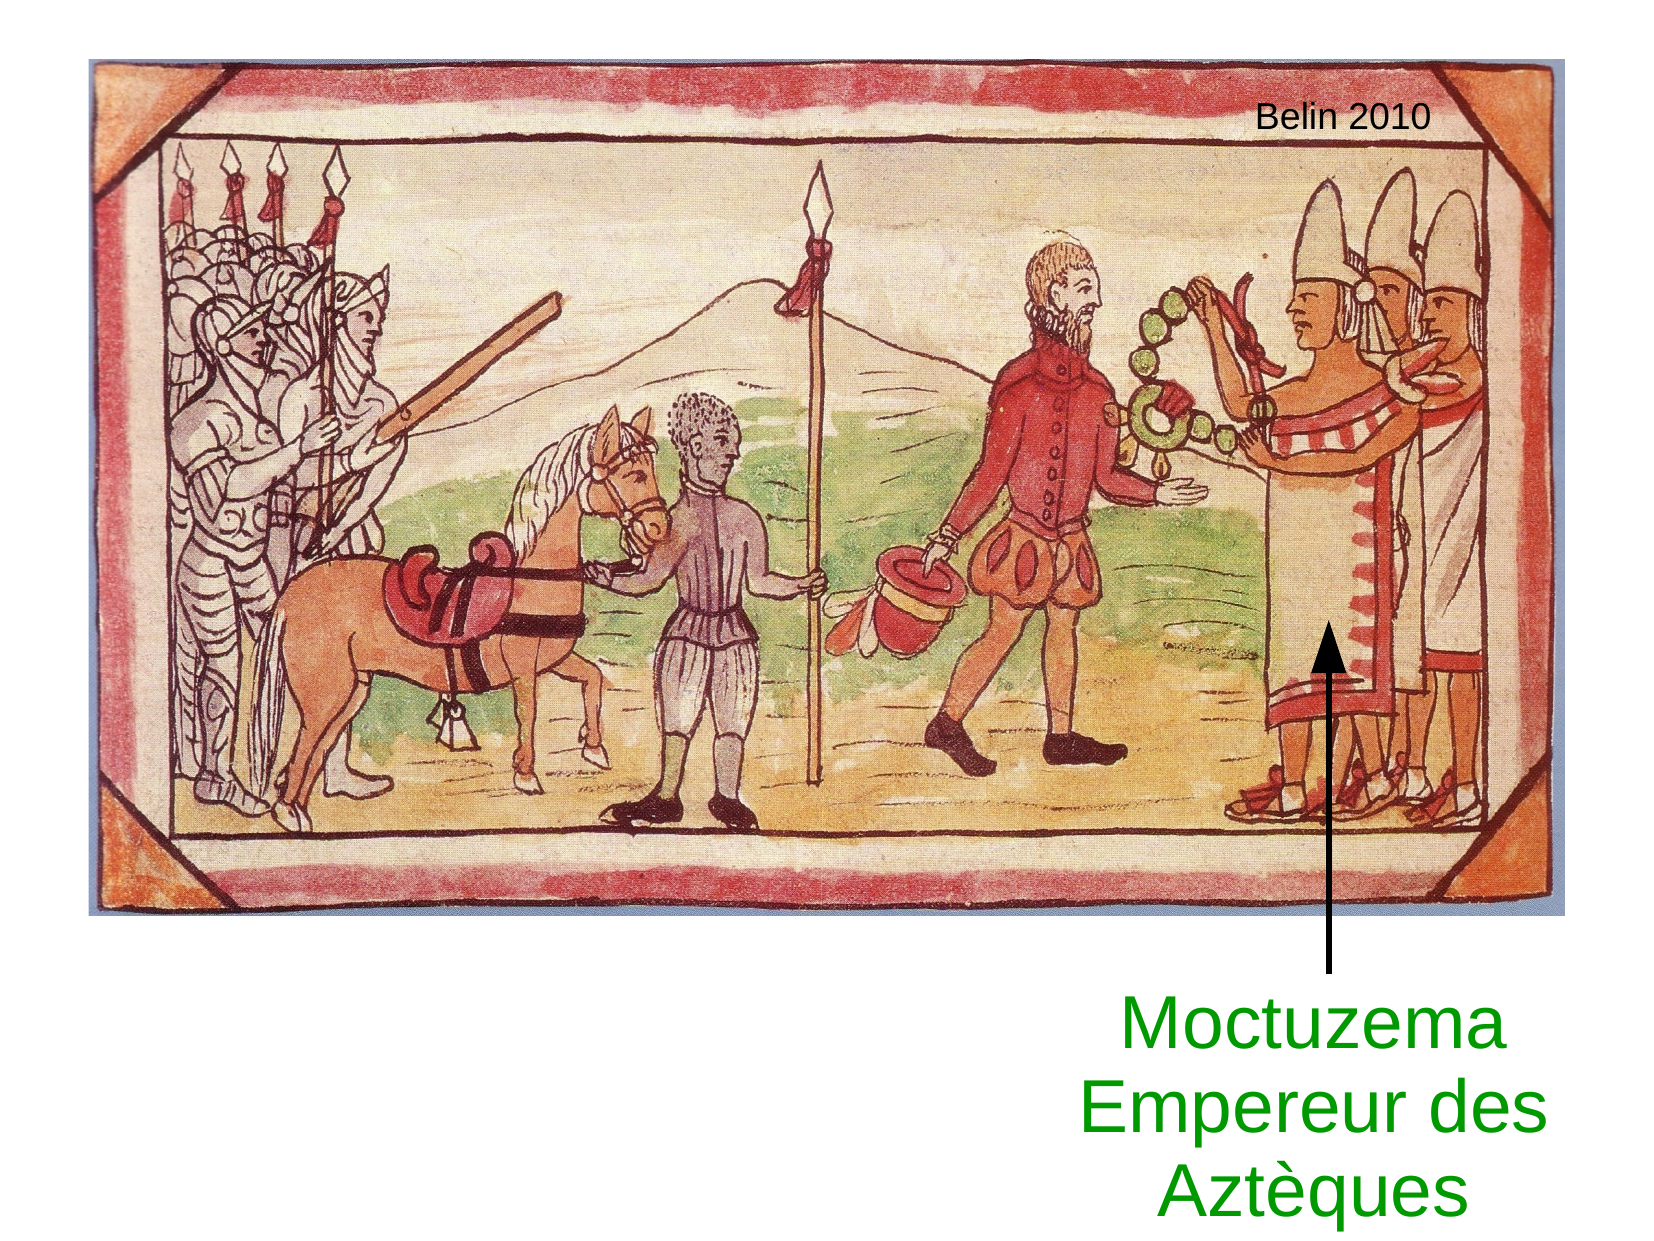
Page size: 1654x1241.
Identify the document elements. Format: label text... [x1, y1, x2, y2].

picture [88, 59, 1565, 916]
text_box Moctuzema Empereur des Aztèques [944, 973, 1654, 1241]
text_box Belin 2010 [1240, 88, 1477, 146]
